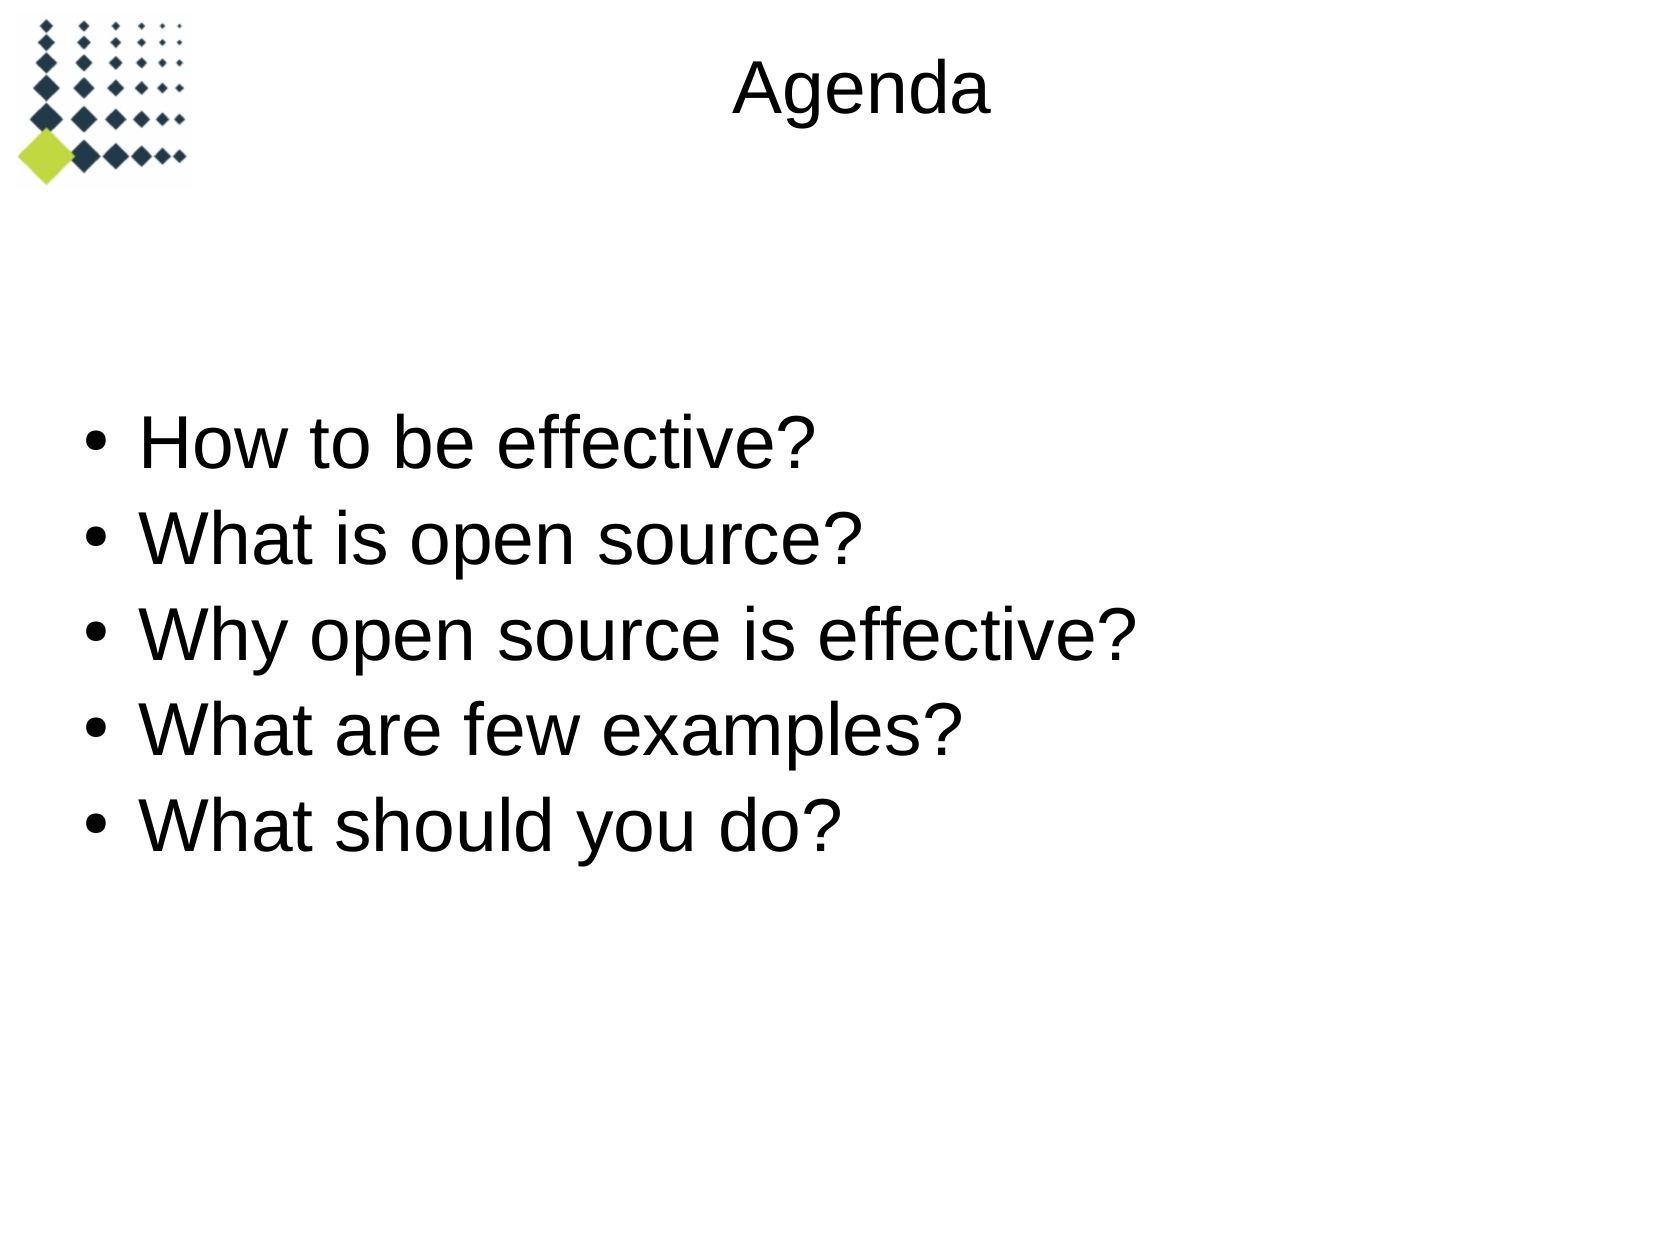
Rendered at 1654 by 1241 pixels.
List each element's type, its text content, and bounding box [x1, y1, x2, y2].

title Agenda [153, 41, 1571, 140]
picture [12, 12, 196, 189]
subtitle How to be effective? What is open source? Why open source is effective? What are few examples? What should you do? [82, 243, 1619, 1100]
